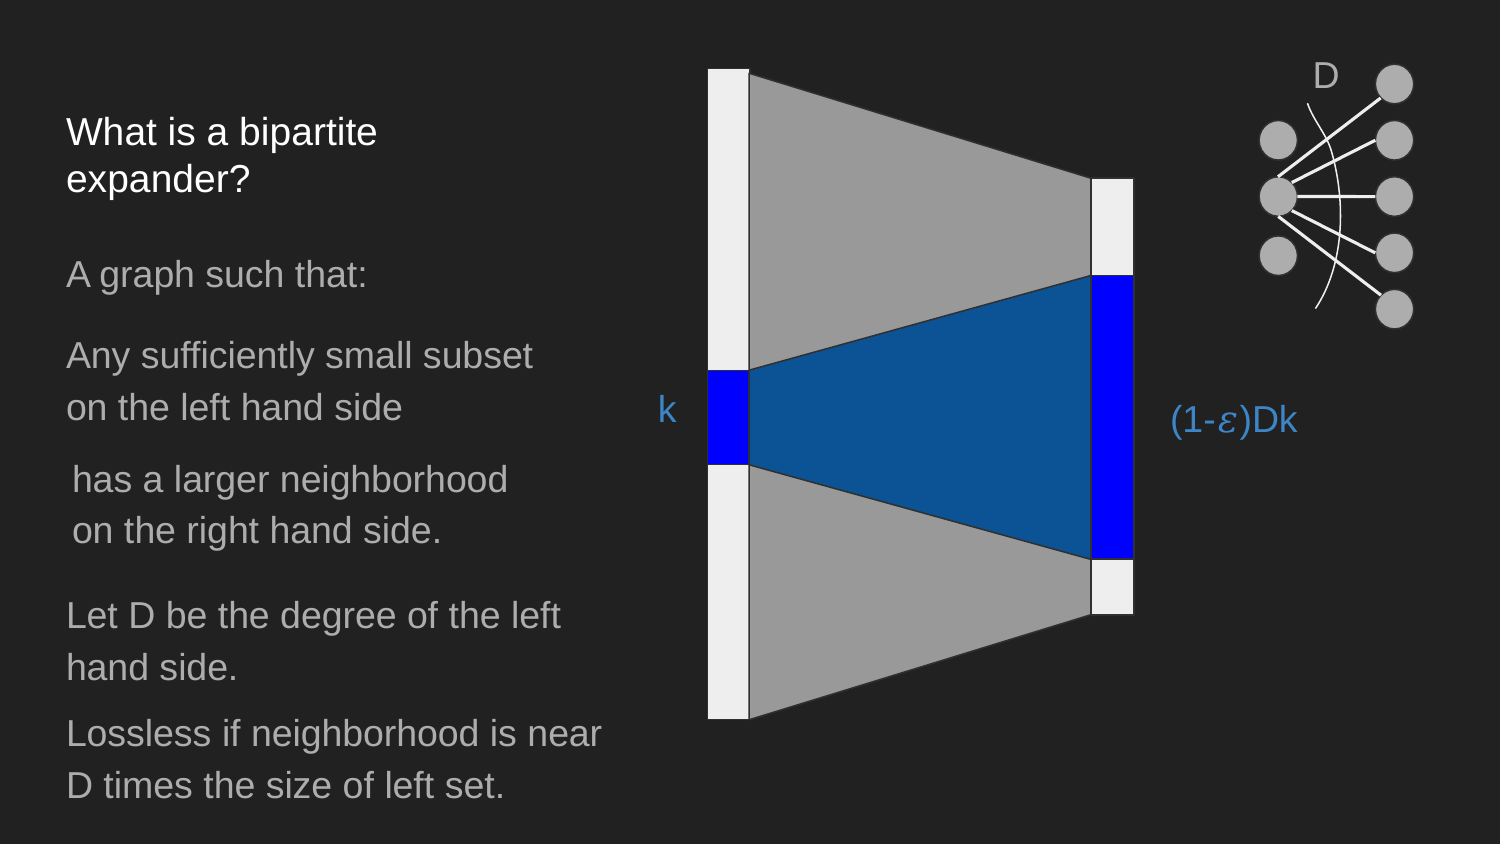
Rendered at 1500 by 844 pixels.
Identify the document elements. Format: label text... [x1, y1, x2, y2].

text_box [1259, 120, 1298, 161]
text_box [1259, 235, 1298, 276]
text_box [1375, 120, 1414, 161]
text_box [1259, 176, 1298, 217]
list has a larger neighborhood on the right hand side. [57, 433, 575, 557]
text_box k [642, 370, 708, 446]
text_box [707, 68, 1134, 720]
text_box (1-𝜀)Dk [1154, 380, 1500, 456]
text_box [1375, 232, 1414, 273]
text_box Let D be the degree of the left hand side. [51, 569, 581, 704]
text_box [1375, 176, 1414, 217]
title What is a bipartite expander? [51, 91, 512, 216]
text_box [1375, 64, 1414, 104]
text_box D [1297, 36, 1351, 112]
list A graph such that: [51, 227, 512, 289]
text_box [1375, 289, 1414, 329]
list Lossless if neighborhood is near D times the size of left set. [51, 687, 643, 817]
list Any sufficiently small subset on the left hand side [51, 309, 552, 412]
